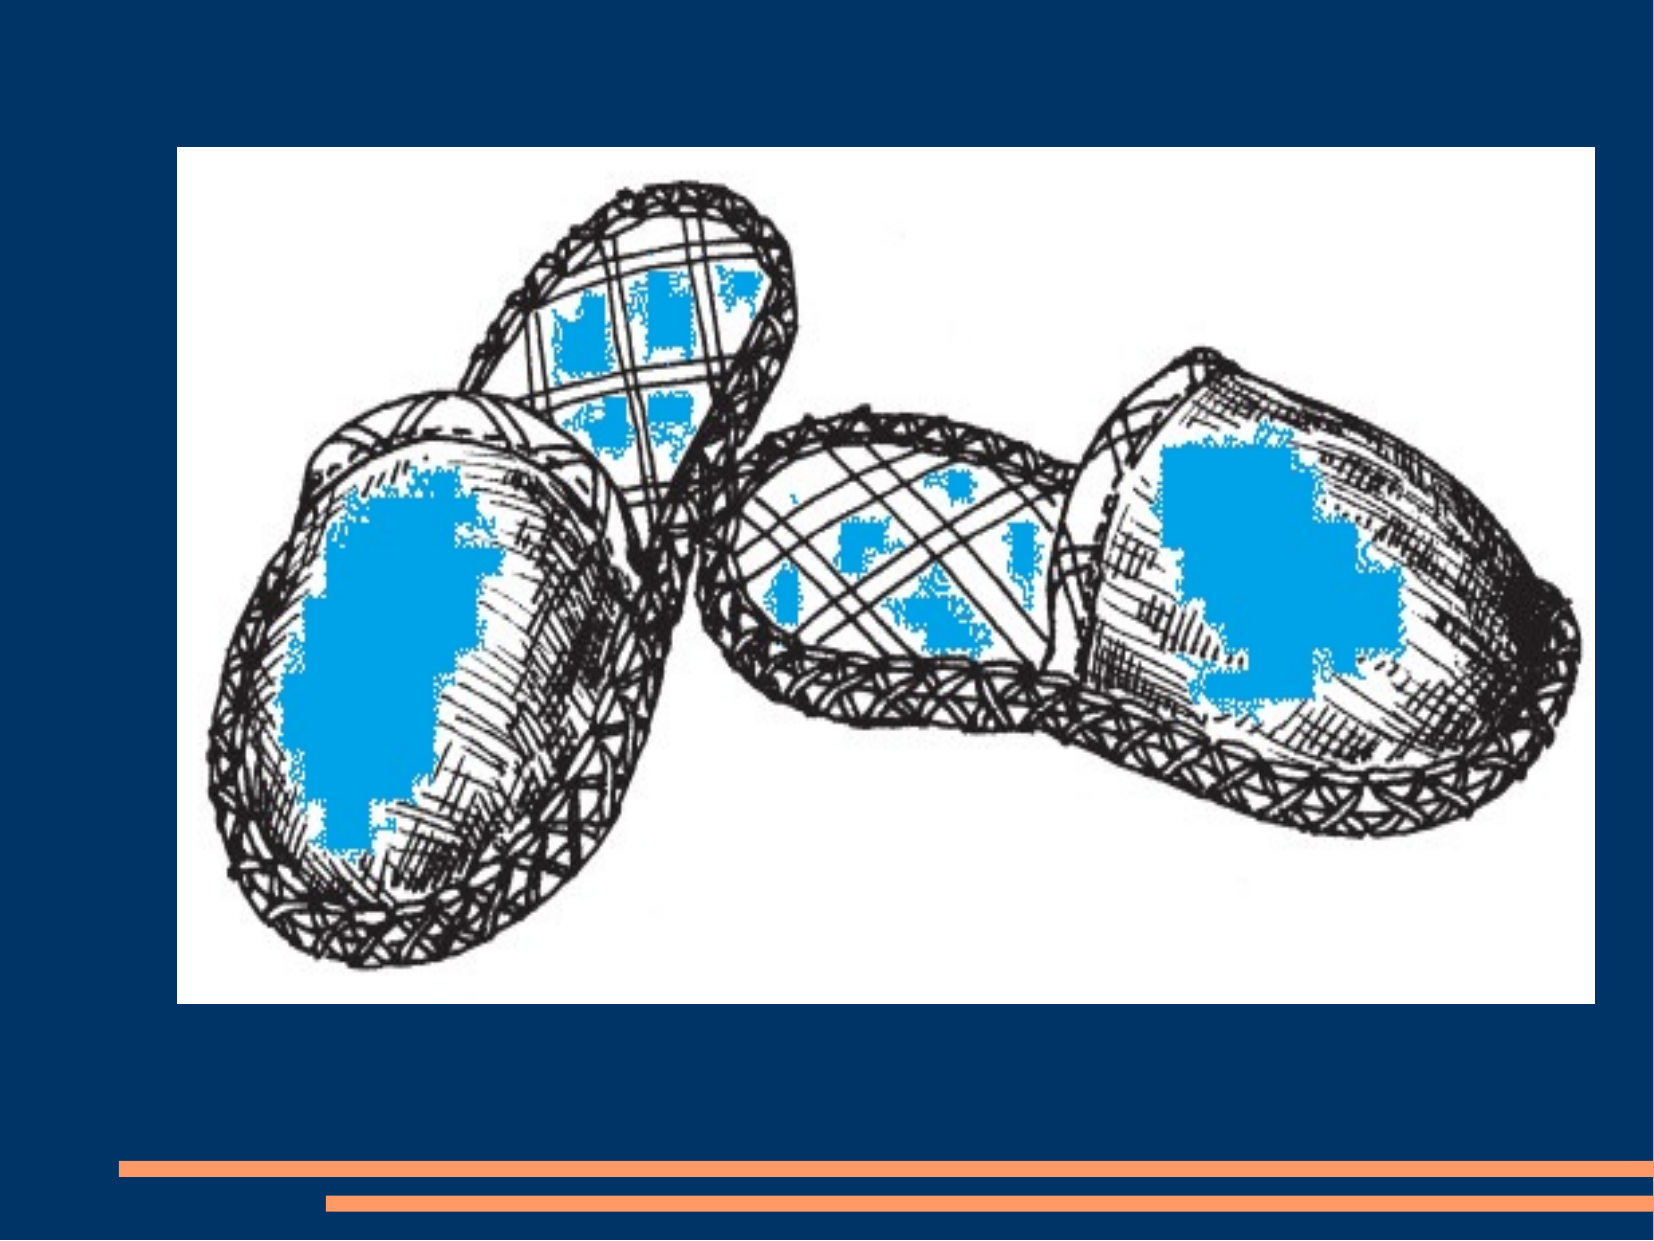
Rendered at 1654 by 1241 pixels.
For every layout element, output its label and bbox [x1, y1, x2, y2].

picture [177, 147, 1595, 1004]
